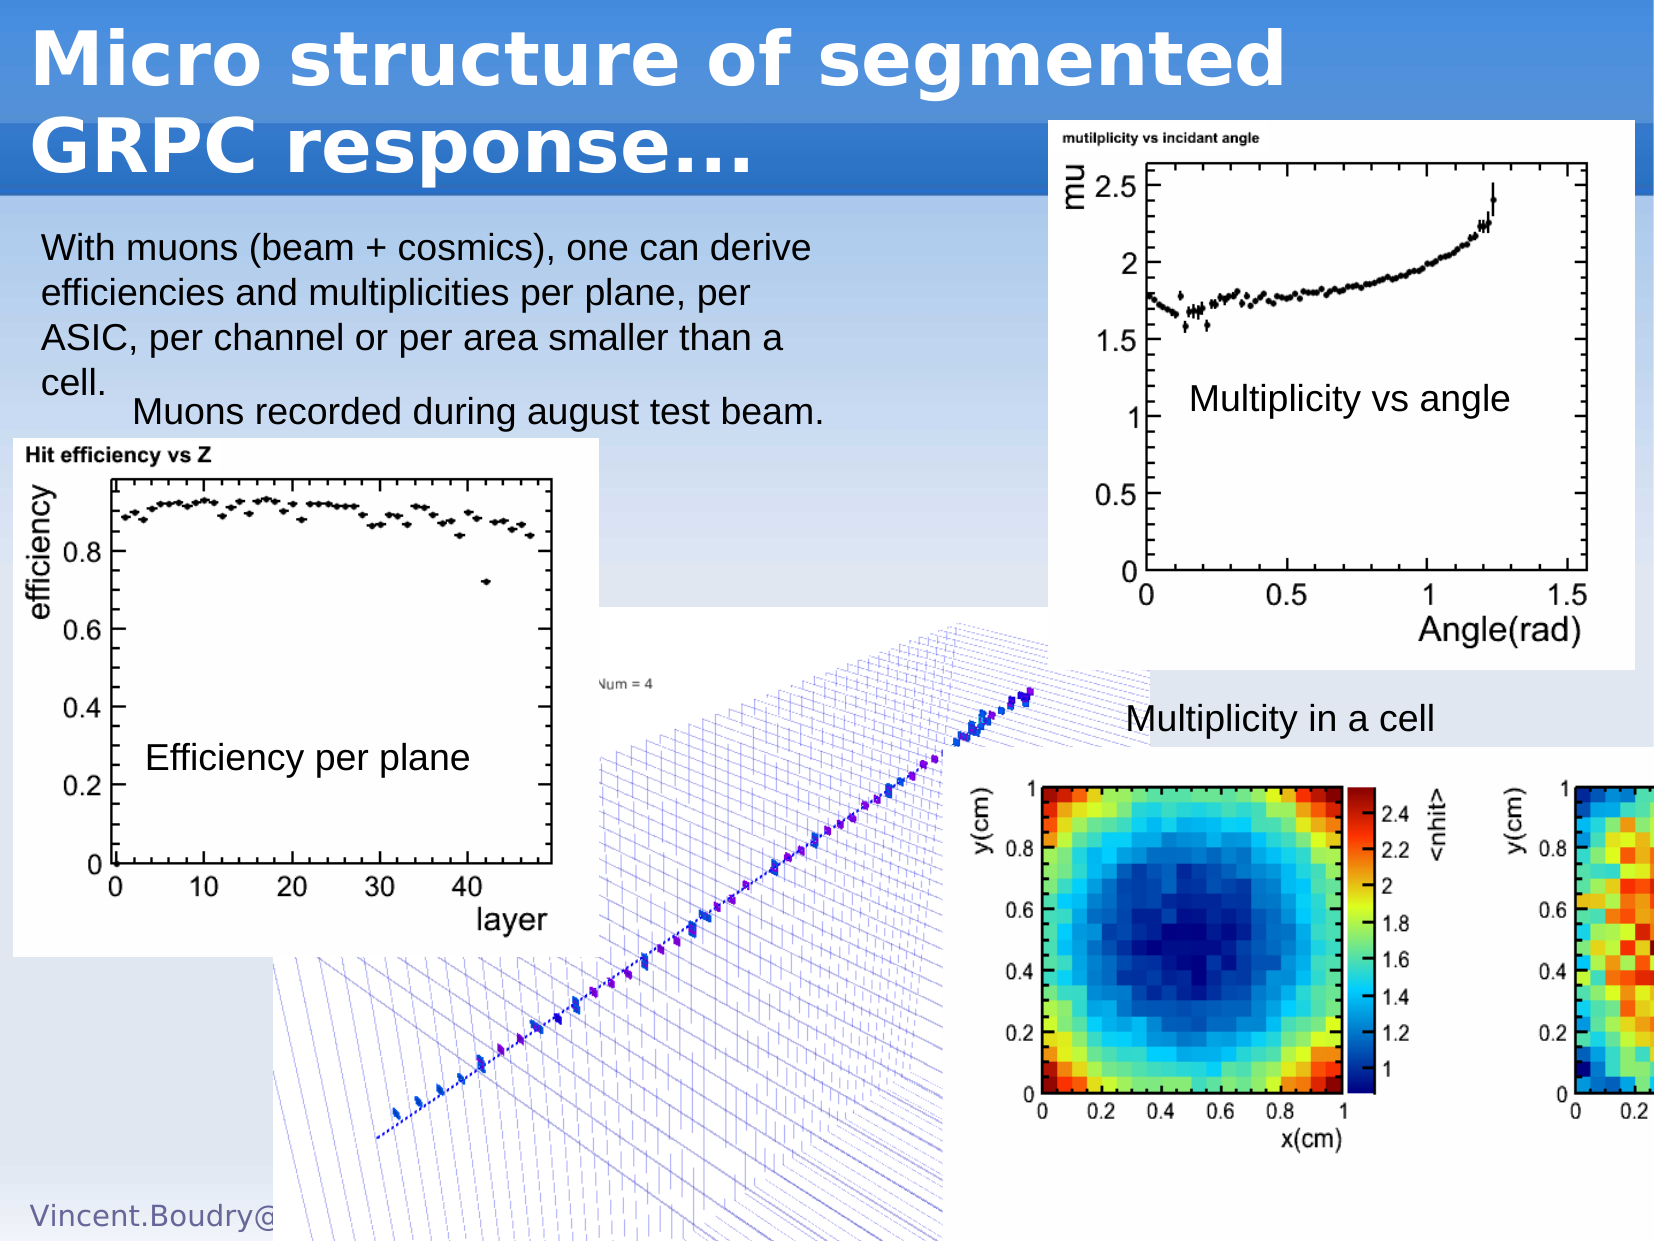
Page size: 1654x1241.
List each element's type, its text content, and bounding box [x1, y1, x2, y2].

text_box Multiplicity vs angle [1173, 369, 1575, 436]
title Micro structure of segmented GRPC response... [29, 0, 1654, 207]
picture [0, 0, 1654, 1241]
text_box Efficiency per plane [130, 729, 535, 796]
text_box Muons recorded during august test beam. [117, 383, 916, 450]
text_box Multiplicity in a cell [1110, 690, 1498, 757]
text_box With muons (beam + cosmics), one can derive efficiencies and multiplicities per plane, per ASIC, per channel or per area smaller than a cell. [26, 214, 860, 411]
